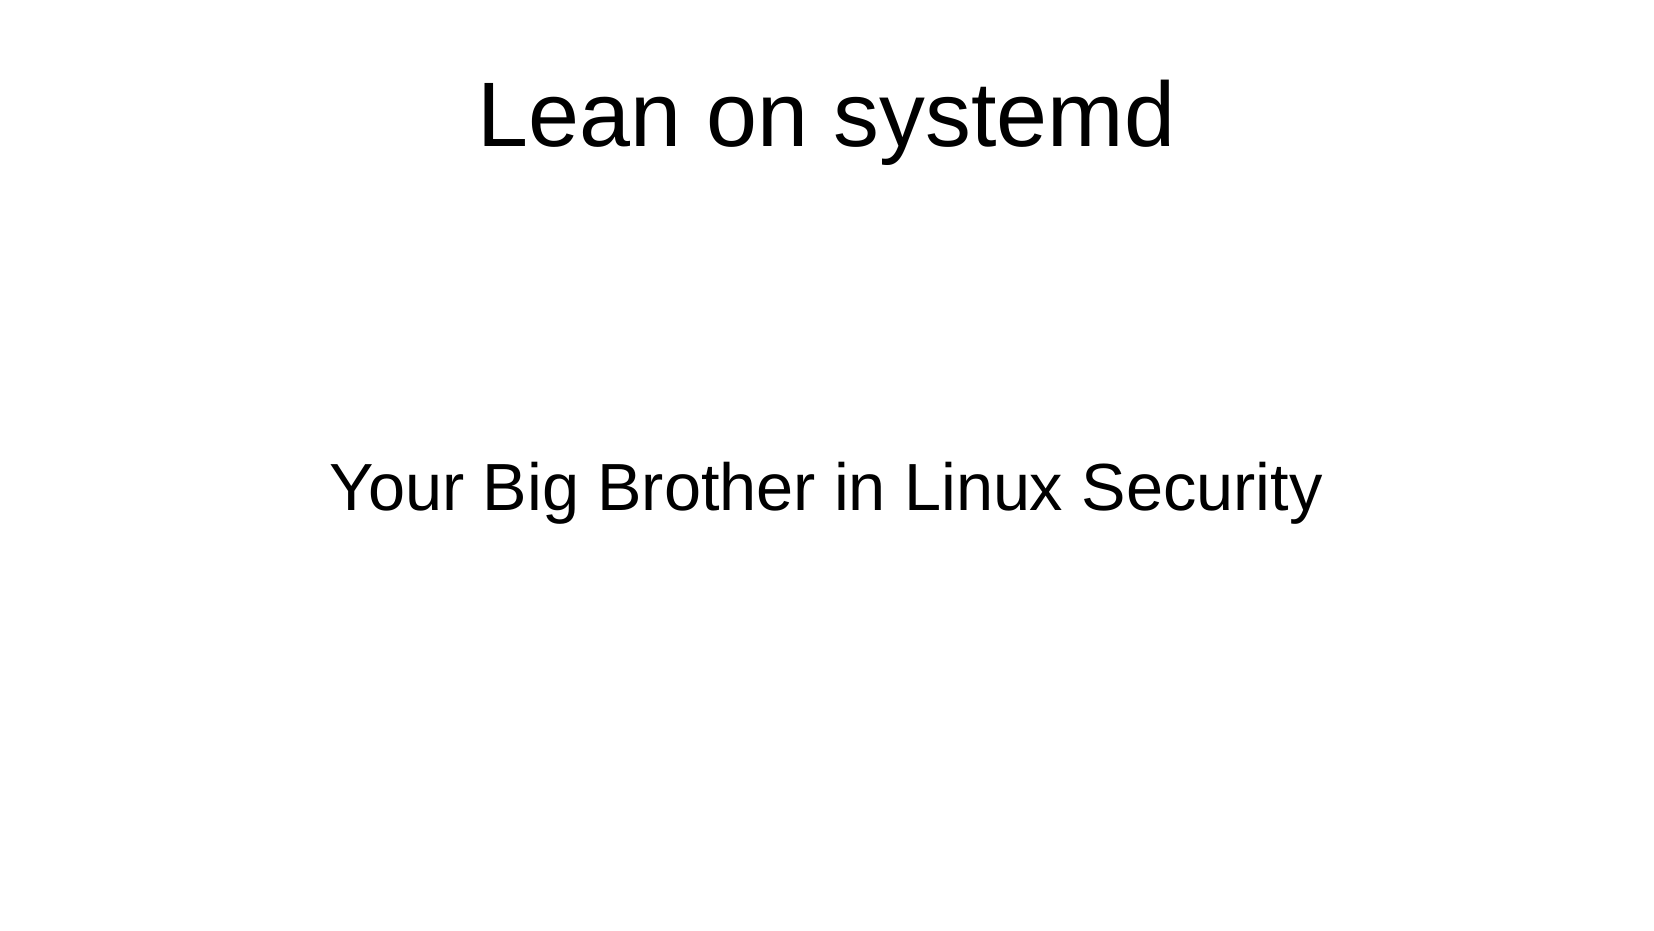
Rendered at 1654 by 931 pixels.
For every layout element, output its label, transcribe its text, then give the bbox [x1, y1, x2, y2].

title Lean on systemd [82, 37, 1571, 193]
subtitle Your Big Brother in Linux Security [82, 217, 1571, 758]
